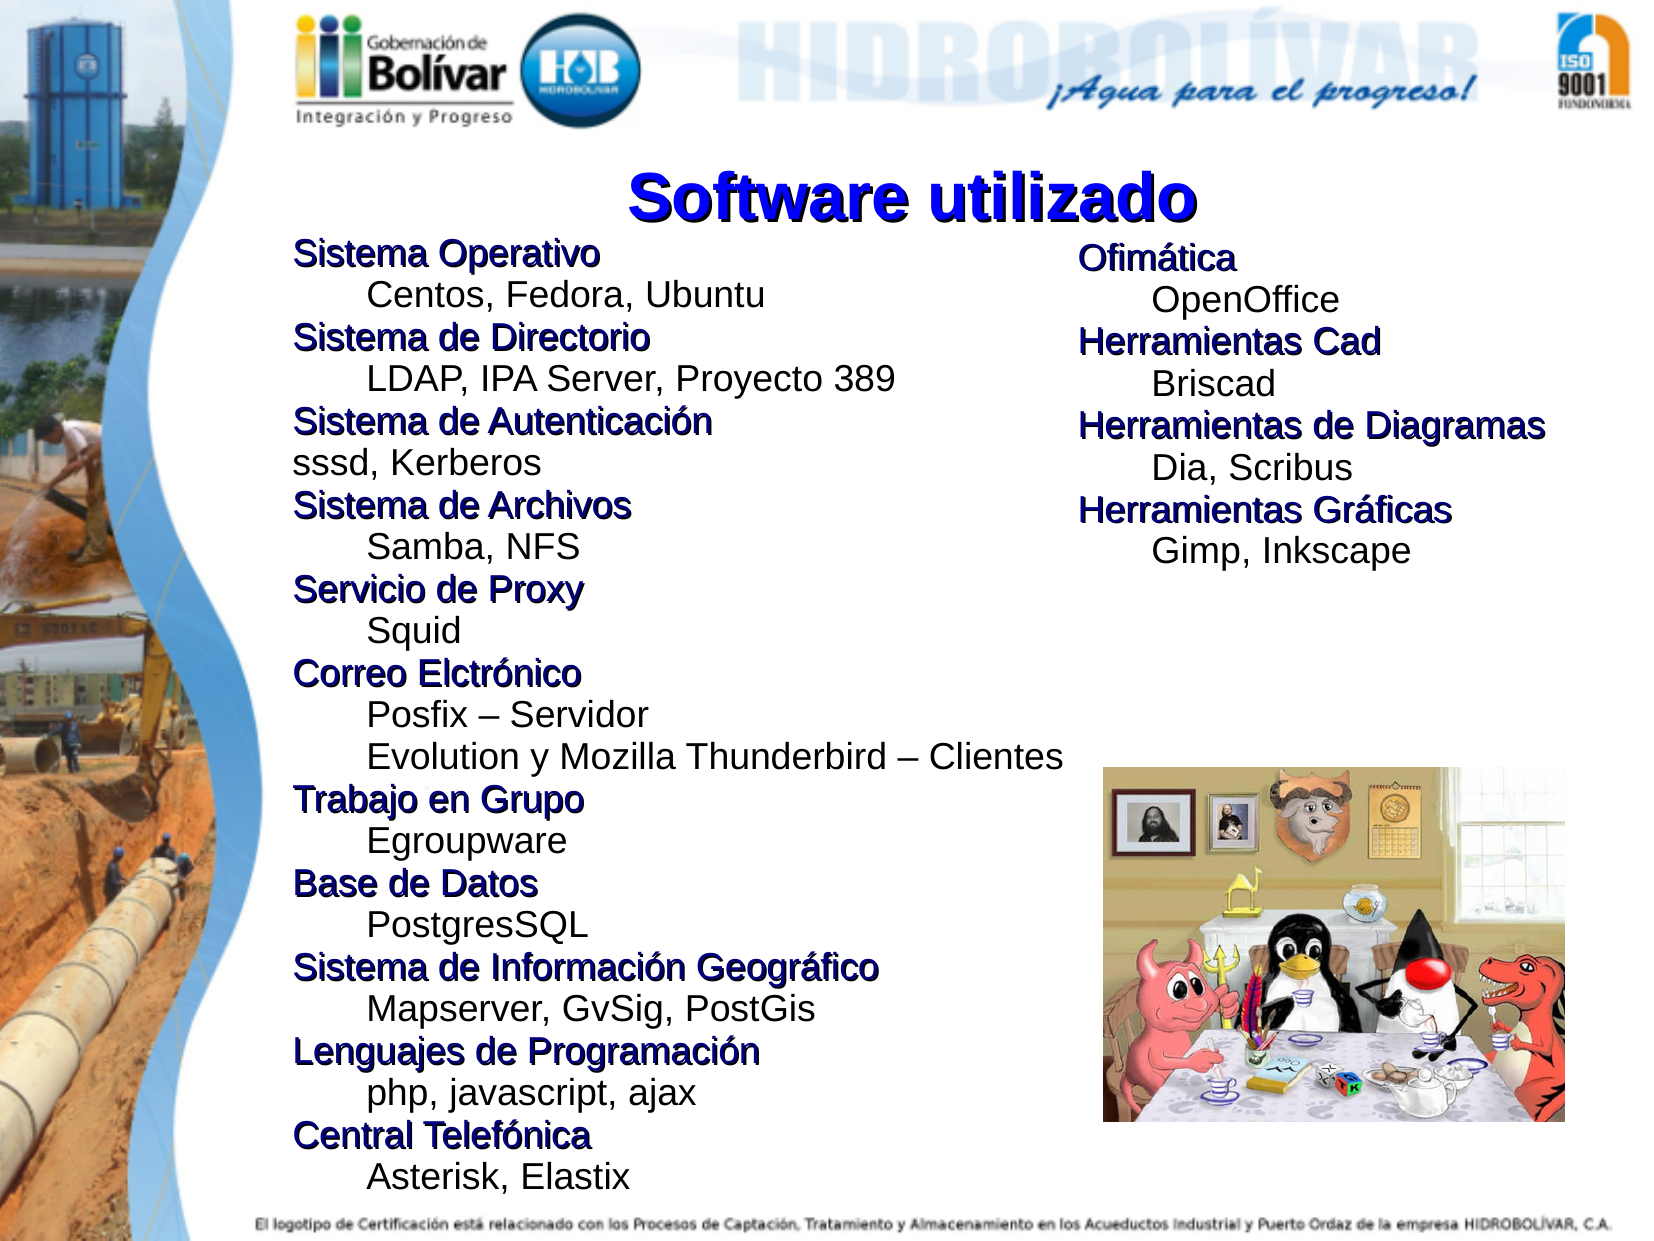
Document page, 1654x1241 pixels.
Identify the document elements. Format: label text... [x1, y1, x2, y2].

text_box Sistema Operativo Centos, Fedora, Ubuntu Sistema de Directorio LDAP, IPA Server, Proyecto 389 Sistema de Autenticación sssd, Kerberos Sistema de Archivos Samba, NFS Servicio de Proxy Squid Correo Elctrónico Posfix – Servidor Evolution y Mozilla Thunderbird – Clientes Trabajo en Grupo Egroupware Base de Datos PostgresSQL Sistema de Información Geográfico Mapserver, GvSig, PostGis Lenguajes de Programación php, javascript, ajax Central Telefónica Asterisk, Elastix [277, 224, 1105, 1205]
title Software utilizado [230, 134, 1595, 259]
picture [0, 0, 1654, 1241]
text_box Ofimática OpenOffice Herramientas Cad Briscad Herramientas de Diagramas Dia, Scribus Herramientas Gráficas Gimp, Inkscape [1062, 228, 1595, 580]
